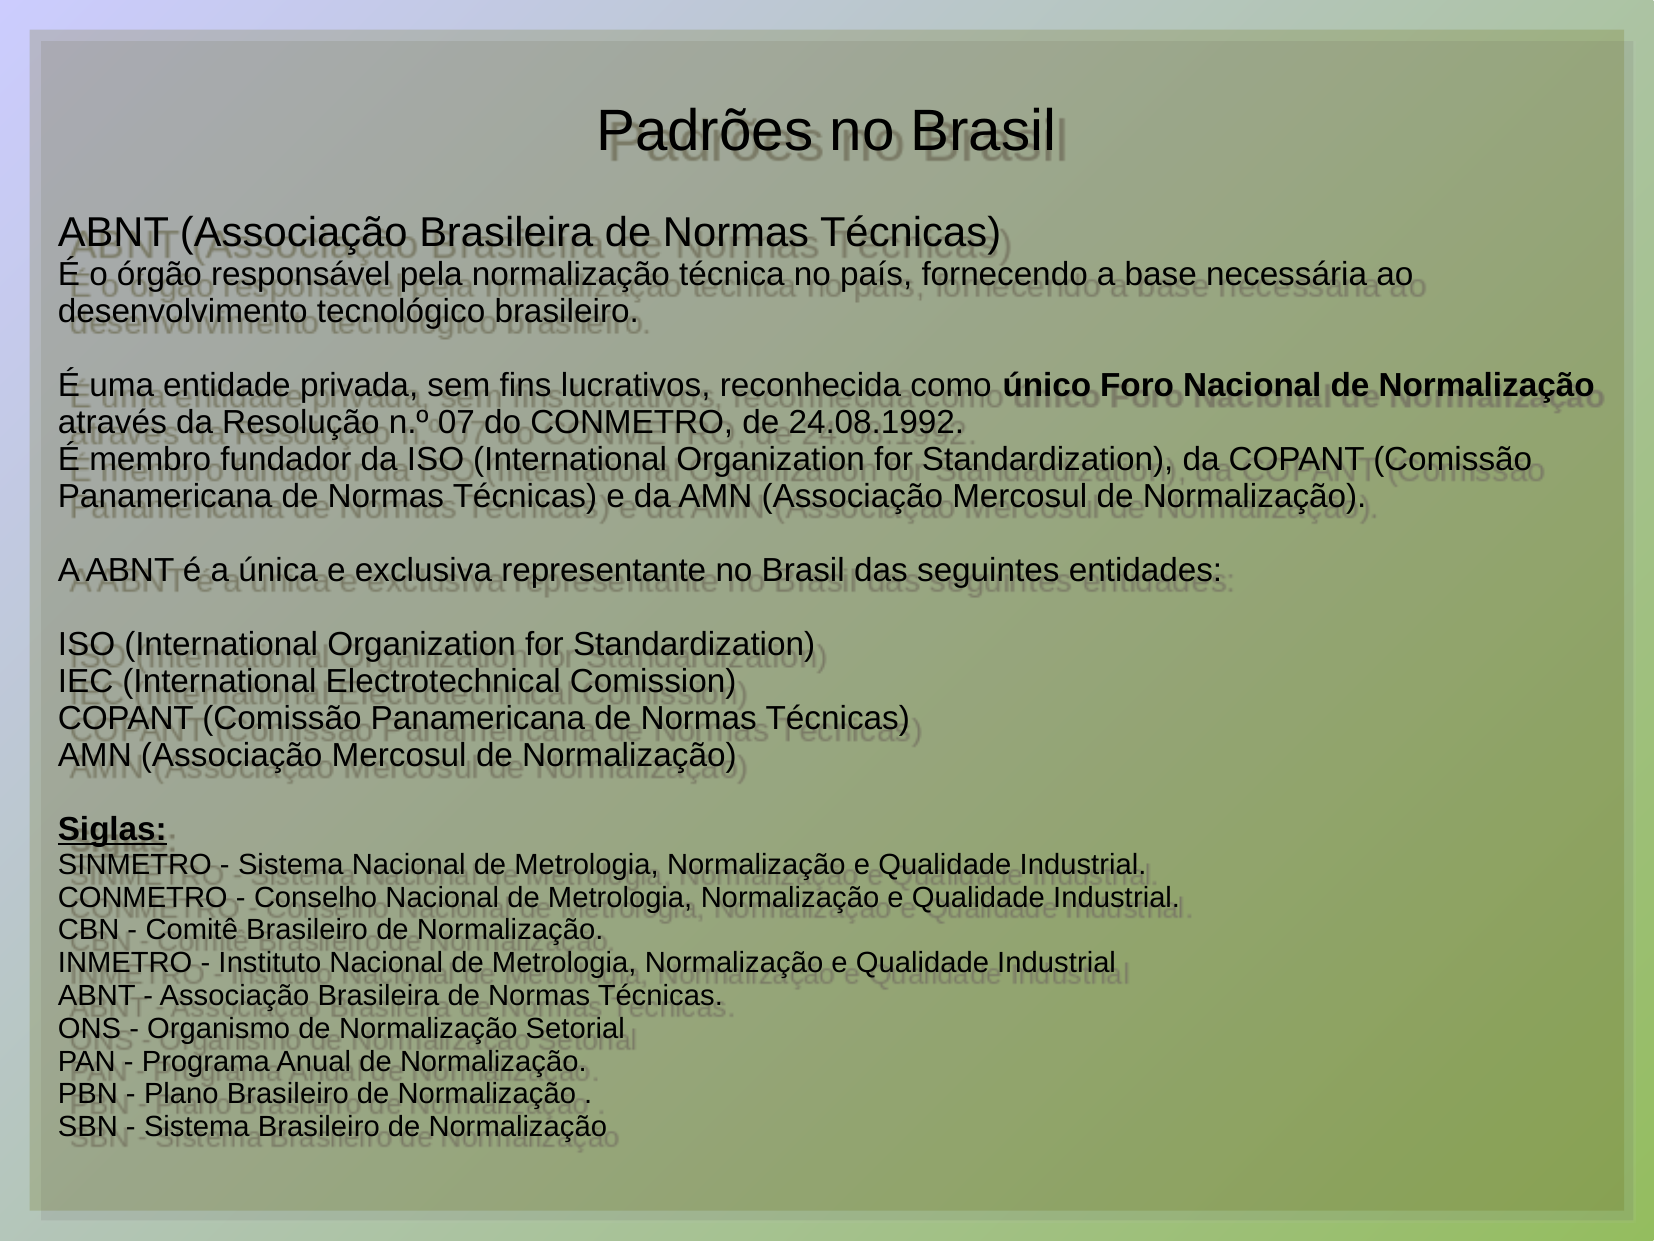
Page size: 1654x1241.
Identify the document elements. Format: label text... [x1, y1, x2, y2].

text_box Padrões no Brasil ABNT (Associação Brasileira de Normas Técnicas) É o órgão responsável pela normalização técnica no país, fornecendo a base necessária ao desenvolvimento tecnológico brasileiro. É uma entidade privada, sem fins lucrativos, reconhecida como único Foro Nacional de Normalização através da Resolução n.º 07 do CONMETRO, de 24.08.1992. É membro fundador da ISO (International Organization for Standardization), da COPANT (Comissão Panamericana de Normas Técnicas) e da AMN (Associação Mercosul de Normalização). A ABNT é a única e exclusiva representante no Brasil das seguintes entidades: ISO (International Organization for Standardization) IEC (International Electrotechnical Comission) COPANT (Comissão Panamericana de Normas Técnicas) AMN (Associação Mercosul de Normalização) Siglas: SINMETRO - Sistema Nacional de Metrologia, Normalização e Qualidade Industrial. CONMETRO - Conselho Nacional de Metrologia, Normalização e Qualidade Industrial. CBN - Comitê Brasileiro de Normalização. INMETRO - Instituto Nacional de Metrologia, Normalização e Qualidade Industrial ABNT - Associação Brasileira de Normas Técnicas. ONS - Organismo de Normalização Setorial PAN - Programa Anual de Normalização. PBN - Plano Brasileiro de Normalização . SBN - Sistema Brasileiro de Normalização [29, 29, 1625, 1211]
